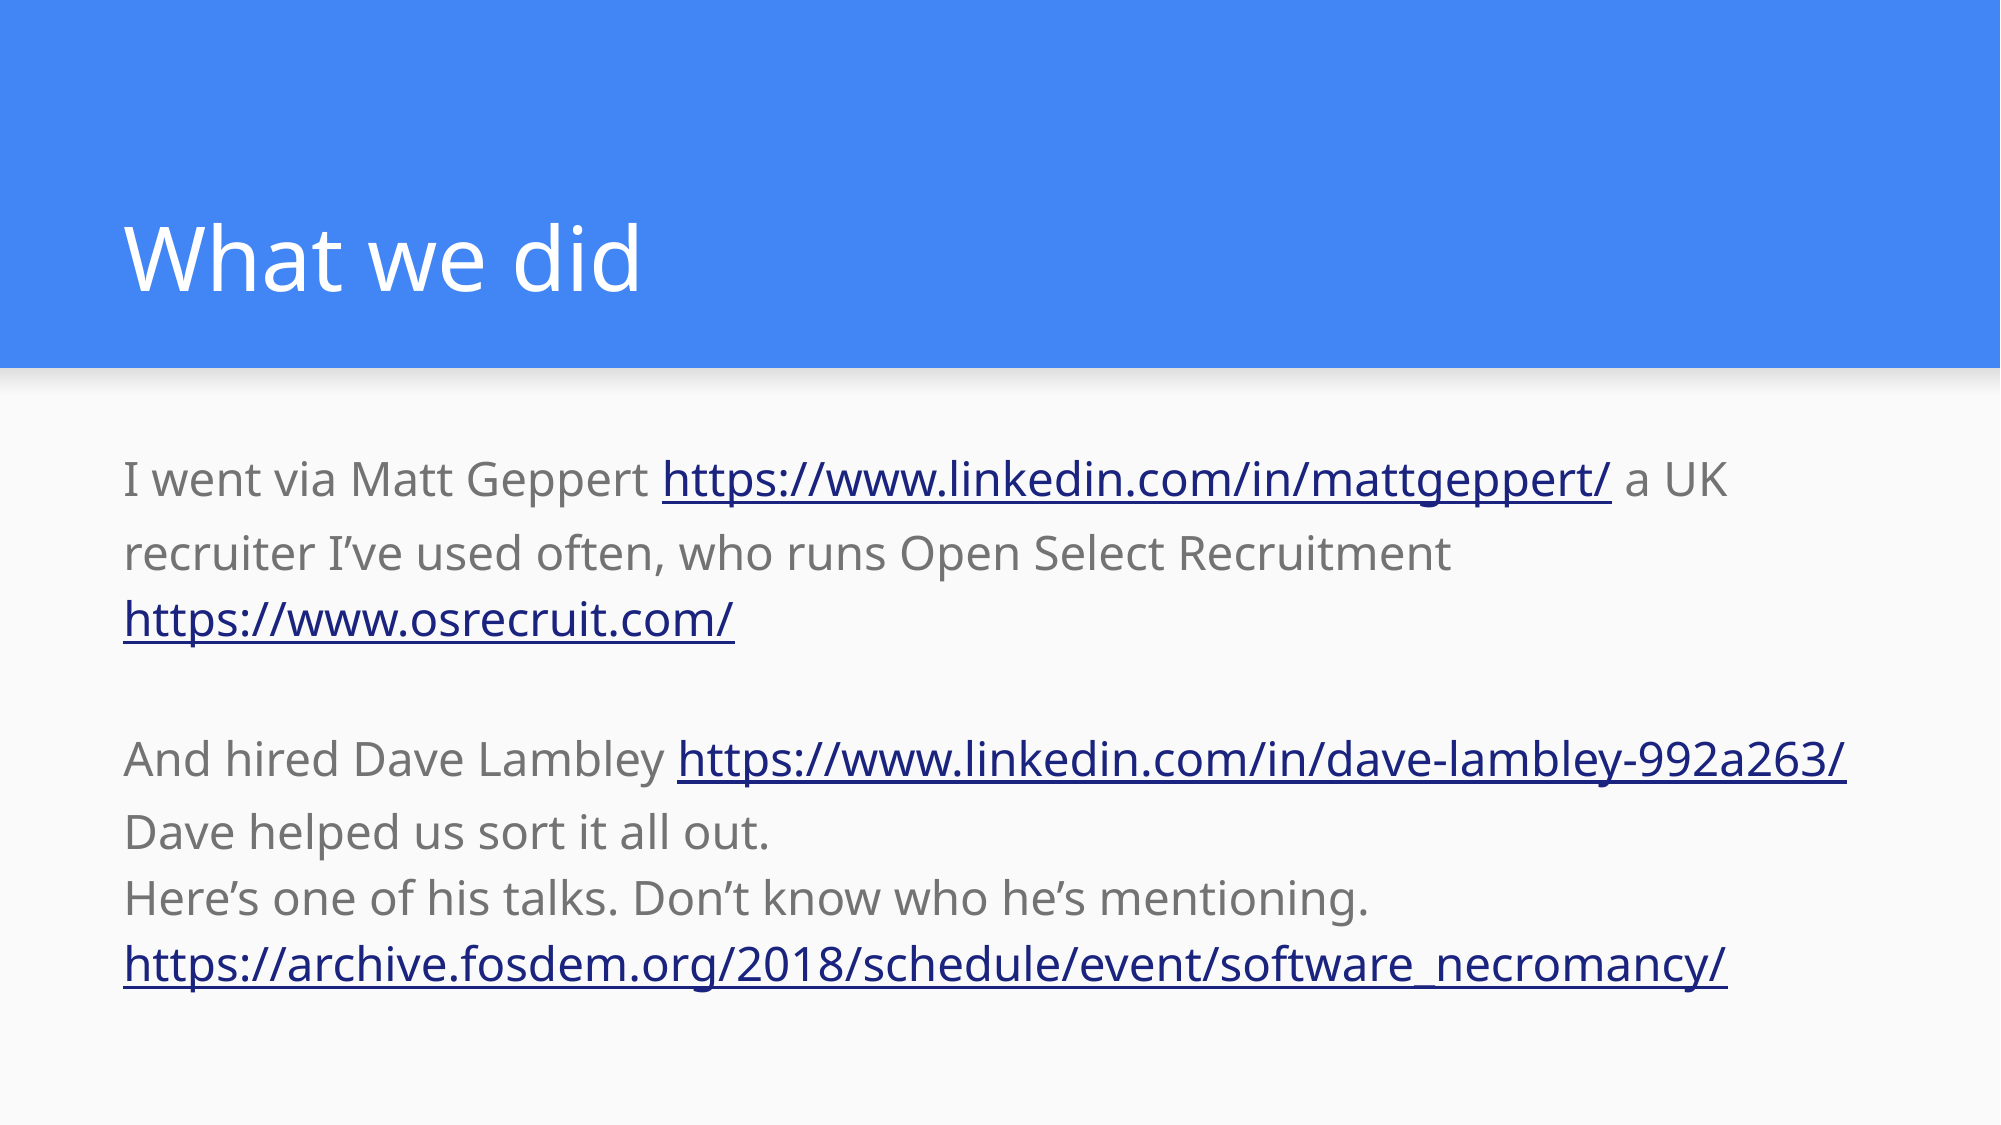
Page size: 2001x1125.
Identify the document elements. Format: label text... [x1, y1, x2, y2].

list I went via Matt Geppert https://www.linkedin.com/in/mattgeppert/ a UK recruiter I’ve used often, who runs Open Select Recruitment https://www.osrecruit.com/ And hired Dave Lambley https://www.linkedin.com/in/dave-lambley-992a263/ Dave helped us sort it all out. Here’s one of his talks. Don’t know who he’s mentioning. https://archive.fosdem.org/2018/schedule/event/software_necromancy/ [103, 419, 1902, 1057]
title What we did [103, 161, 1902, 330]
